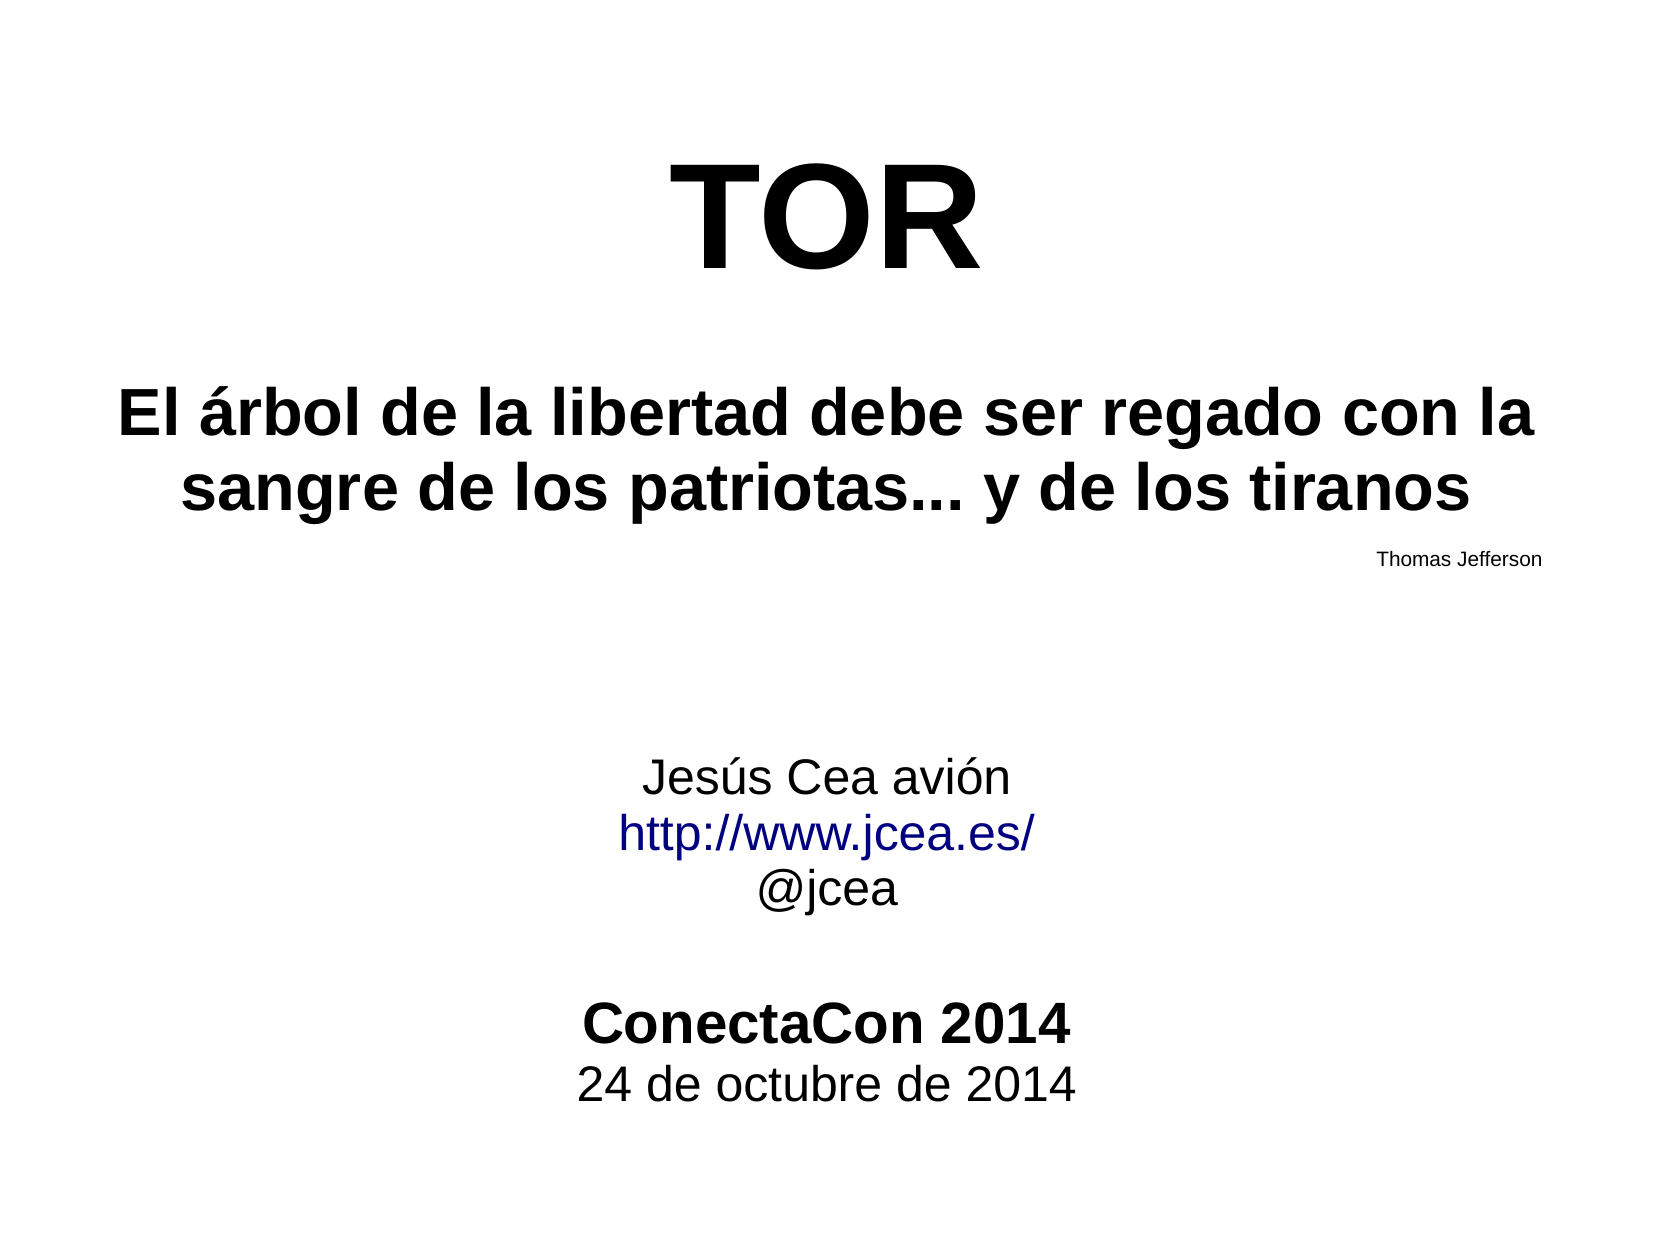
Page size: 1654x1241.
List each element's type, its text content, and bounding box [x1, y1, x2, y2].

text_box Thomas Jefferson [1361, 540, 1606, 588]
subtitle TOR El árbol de la libertad debe ser regado con la sangre de los patriotas... y de los tiranos Jesús Cea avión http://www.jcea.es/ @jcea ConectaCon 2014 24 de octubre de 2014 [82, 60, 1571, 1186]
